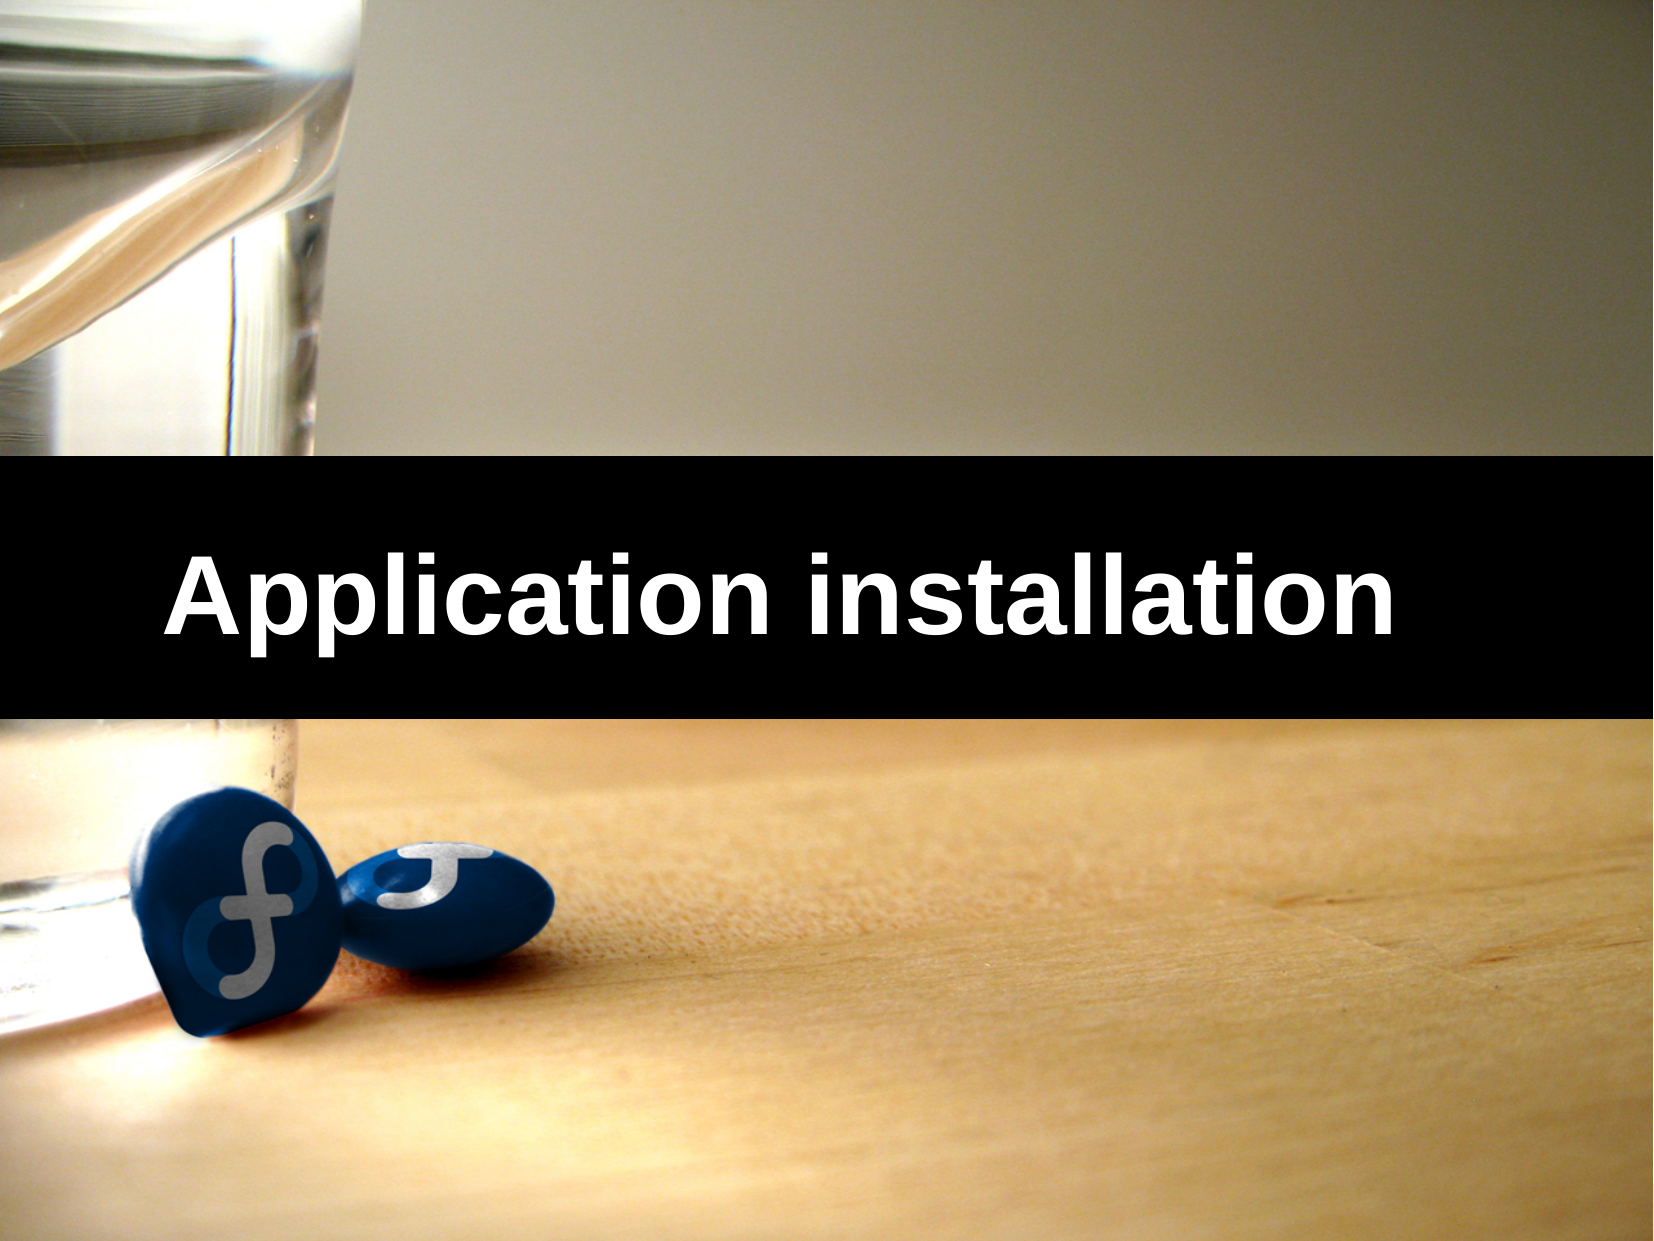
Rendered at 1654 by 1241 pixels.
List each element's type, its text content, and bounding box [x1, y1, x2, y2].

picture [0, 719, 1654, 1241]
picture [0, 0, 1653, 456]
text_box Application installation [146, 514, 1554, 665]
text_box [0, 456, 1653, 719]
